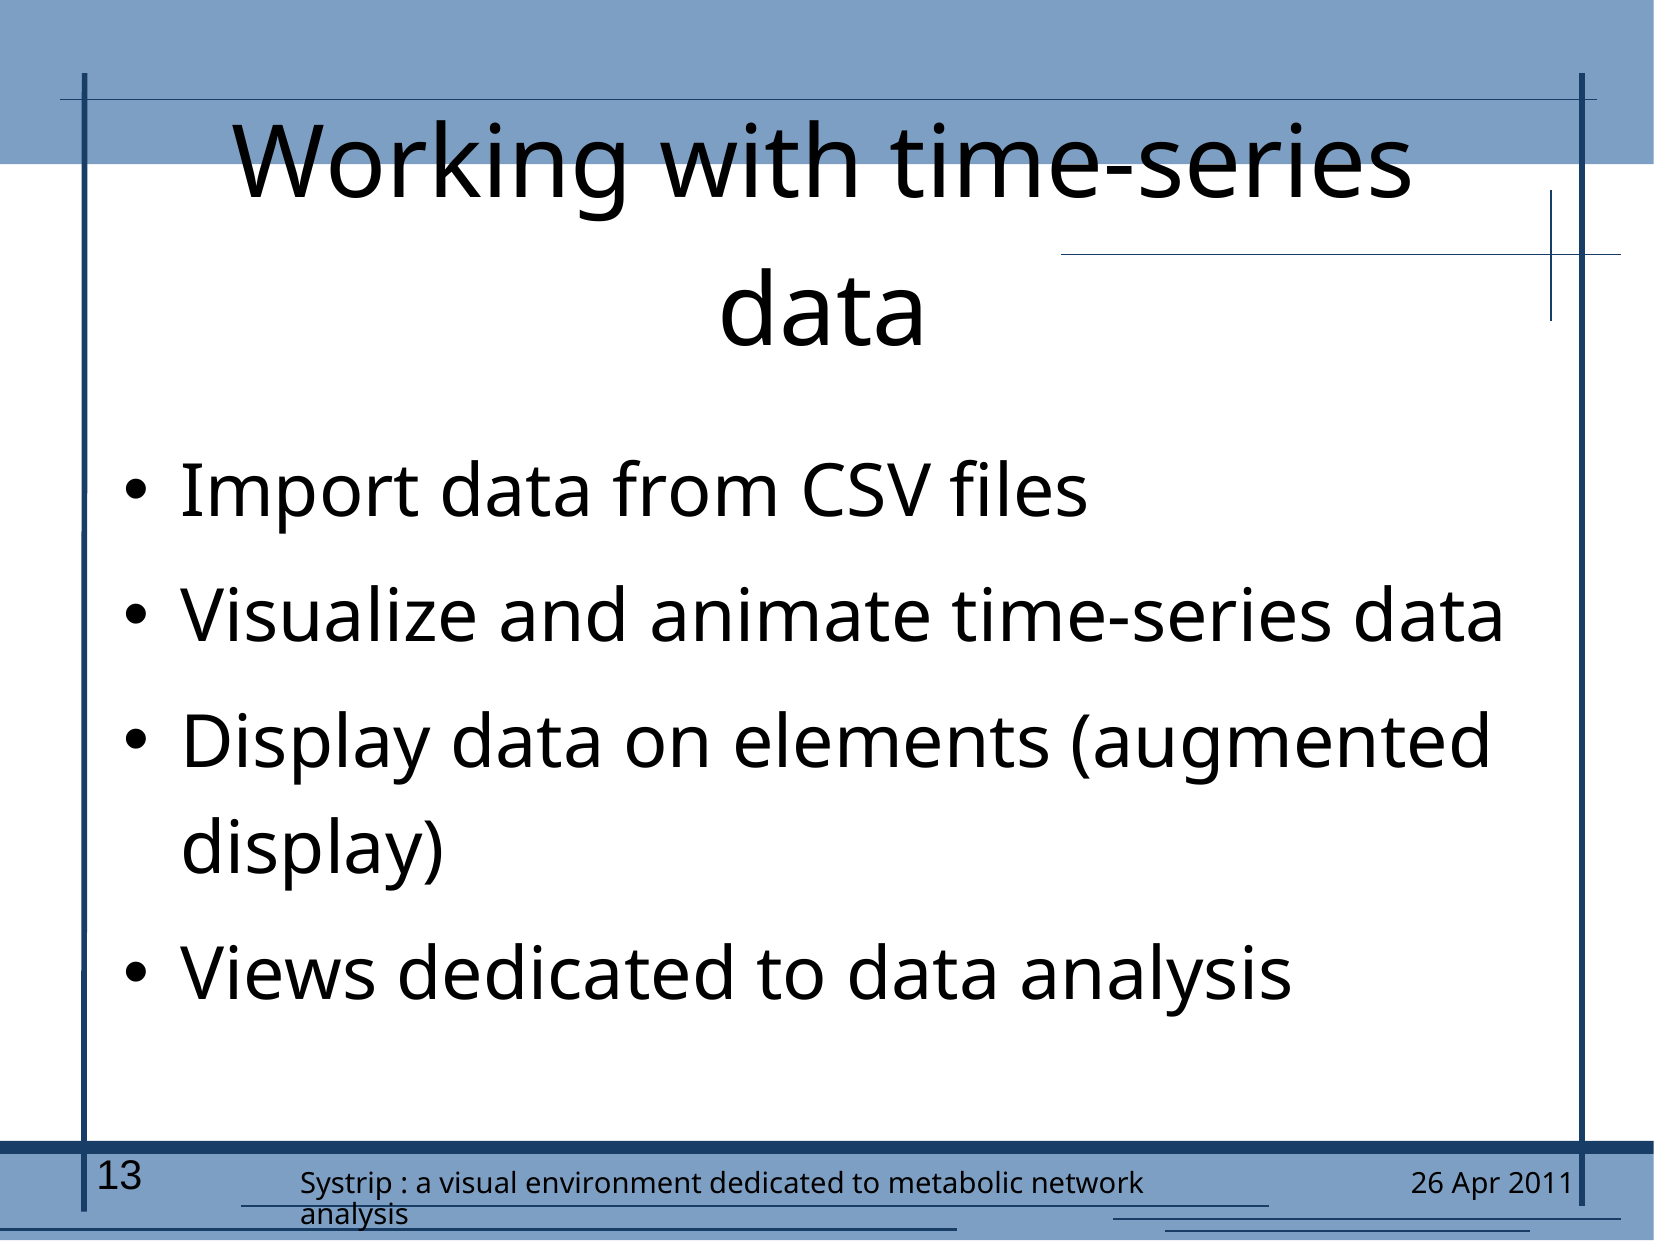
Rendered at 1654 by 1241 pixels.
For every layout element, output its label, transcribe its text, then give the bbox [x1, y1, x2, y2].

title Working with time-series data [117, 123, 1530, 332]
list Import data from CSV files Visualize and animate time-series data Display data on elements (augmented display) Views dedicated to data analysis [124, 431, 1537, 1162]
